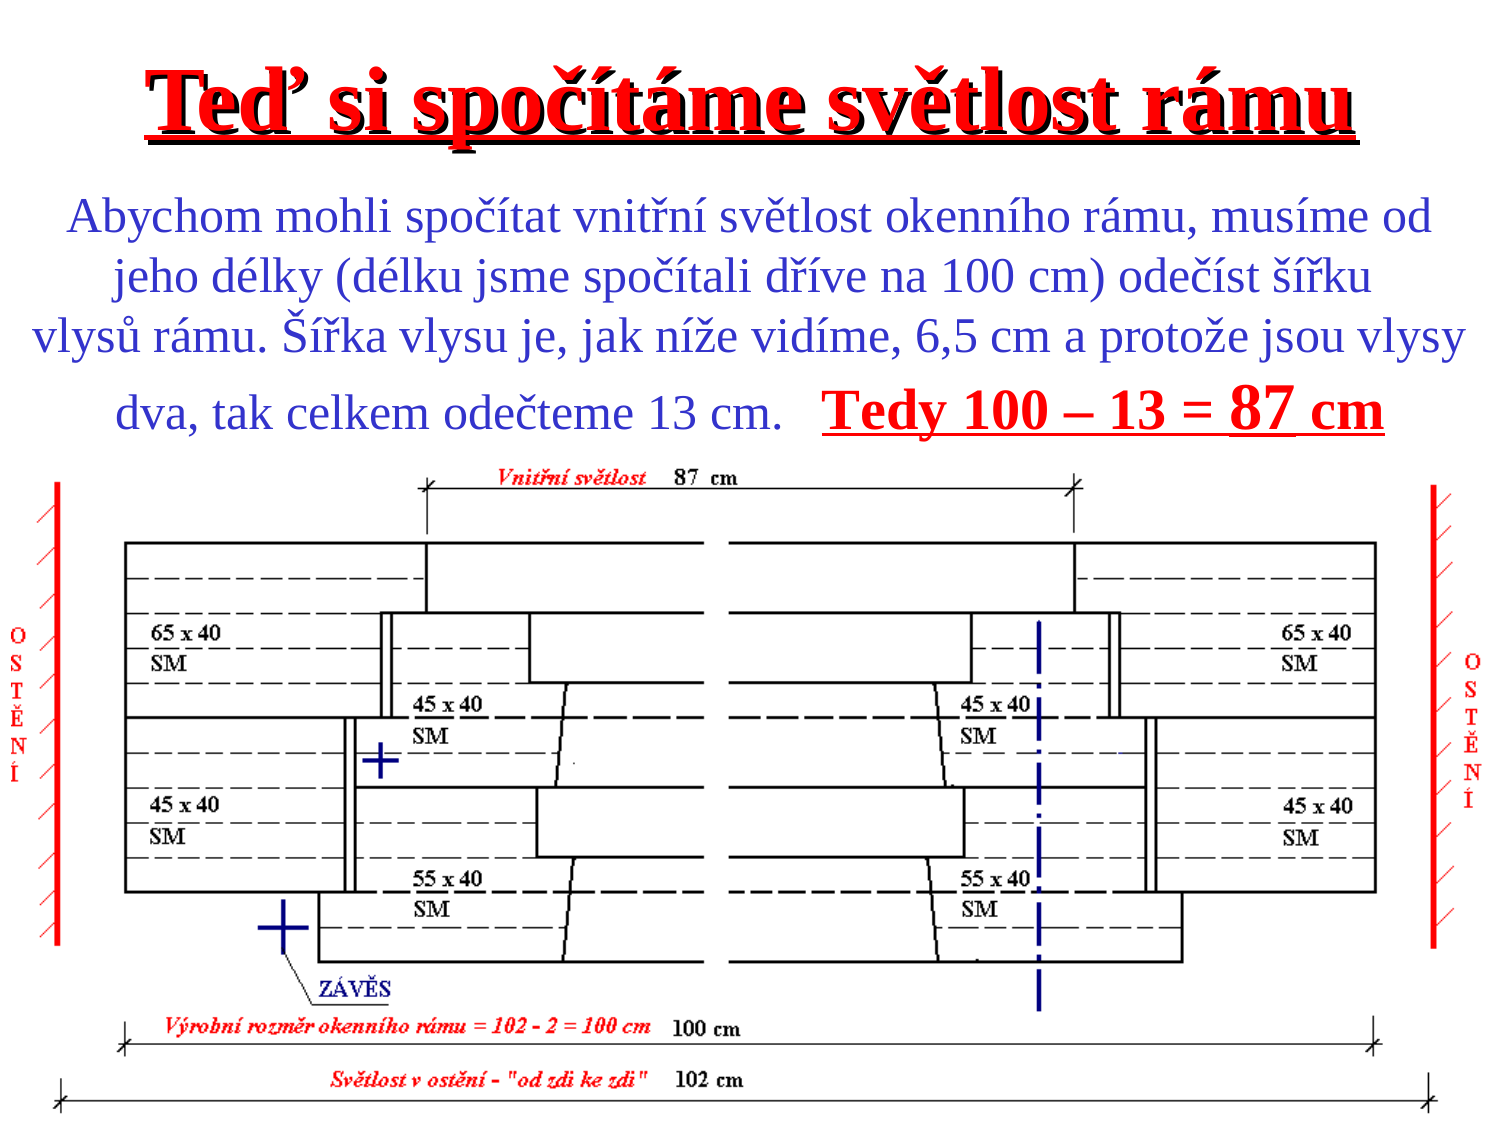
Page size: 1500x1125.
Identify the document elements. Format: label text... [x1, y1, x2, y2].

text_box Abychom mohli spočítat vnitřní světlost okenního rámu, musíme od jeho délky (délku jsme spočítali dříve na 100 cm) odečíst šířku vlysů rámu. Šířka vlysu je, jak níže vidíme, 6,5 cm a protože jsou vlysy dva, tak celkem odečteme 13 cm. Tedy 100 – 13 = 87 cm [0, 174, 1500, 451]
text_box [11, 457, 1489, 1125]
title Teď si spočítáme světlost rámu [112, 0, 1388, 174]
